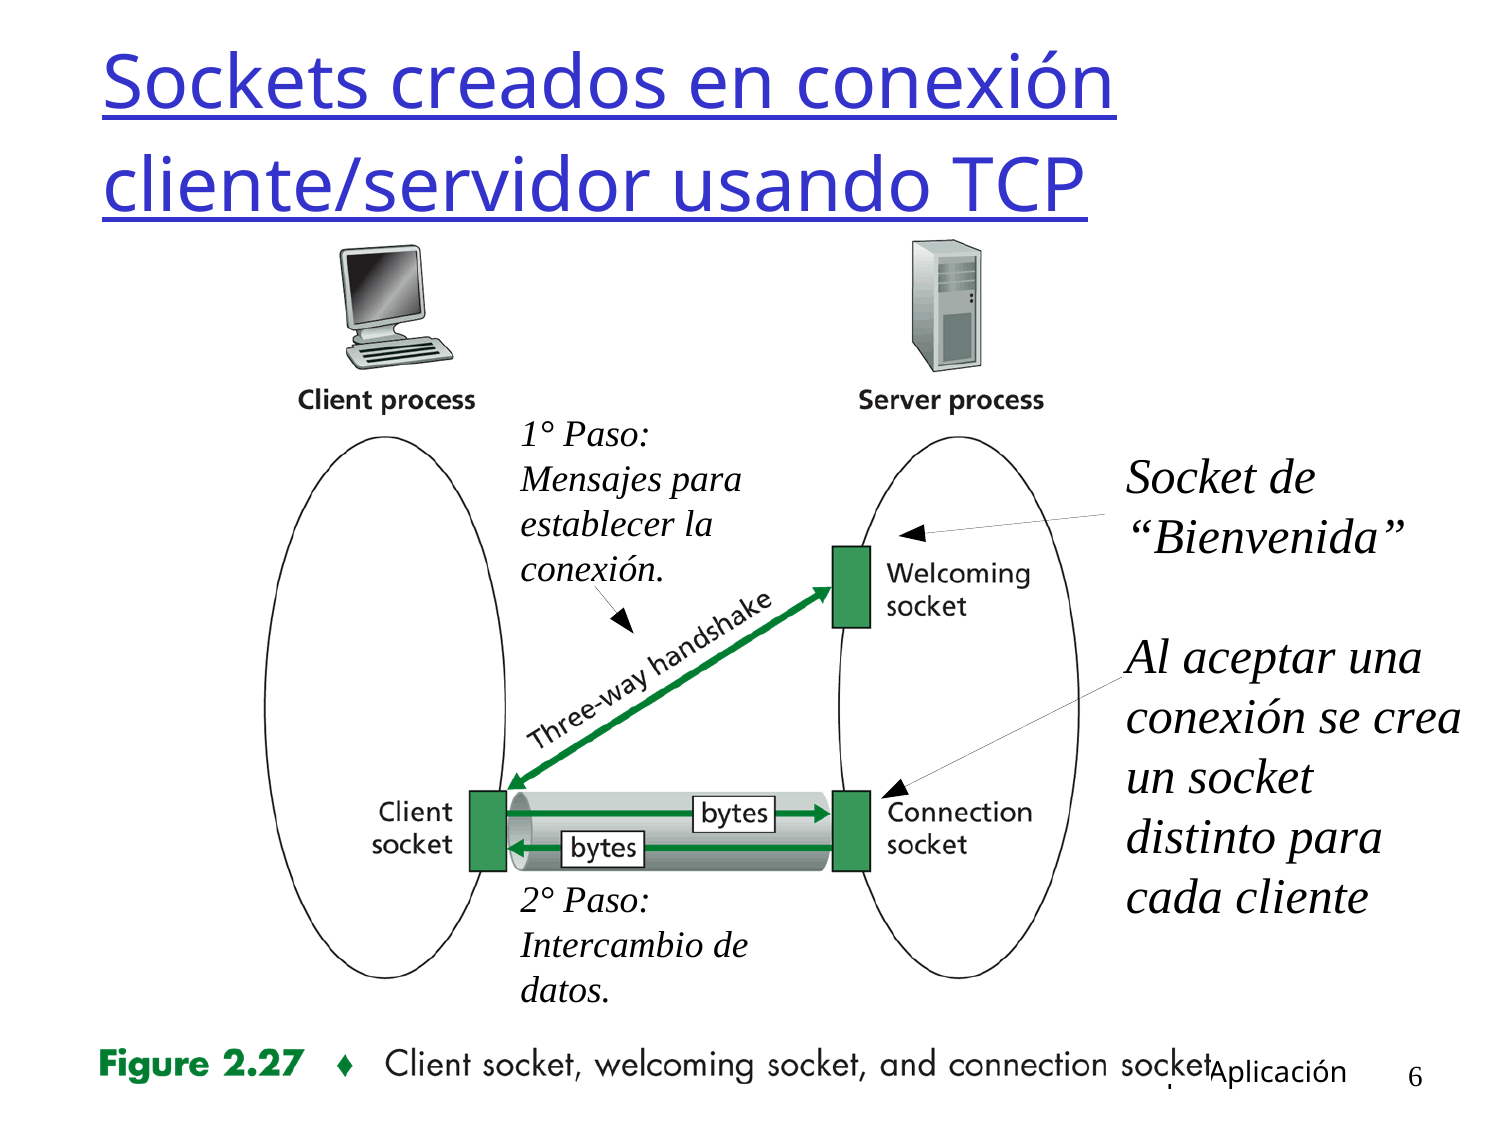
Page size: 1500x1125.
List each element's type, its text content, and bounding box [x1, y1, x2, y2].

title Sockets creados en conexión cliente/servidor usando TCP [87, 33, 1363, 229]
picture [100, 239, 1211, 1084]
text_box 1° Paso: Mensajes para establecer la conexión. [505, 401, 760, 596]
text_box 2° Paso: Intercambio de datos. [505, 867, 776, 1018]
text_box Socket de “Bienvenida” Al aceptar una conexión se crea un socket distinto para cada cliente [1111, 436, 1483, 932]
